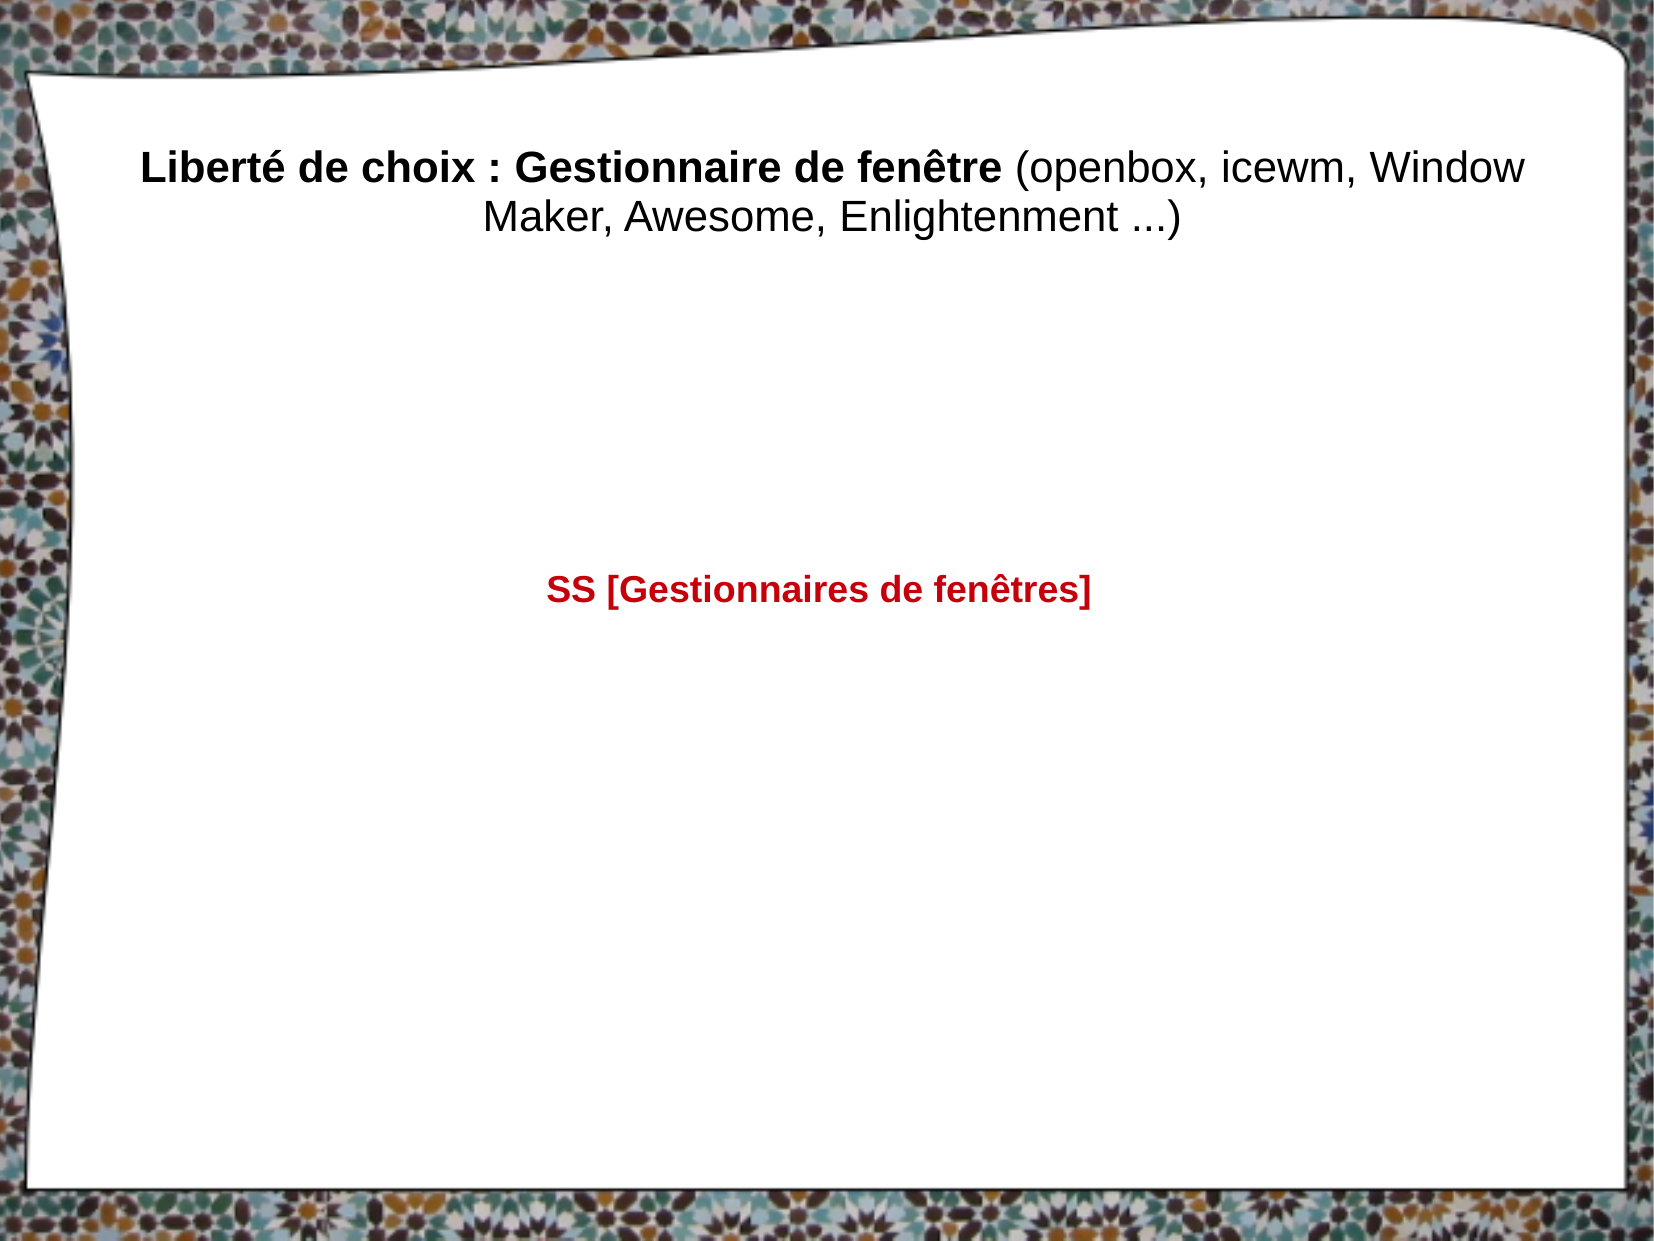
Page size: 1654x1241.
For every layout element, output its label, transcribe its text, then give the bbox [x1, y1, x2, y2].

picture [0, 0, 1654, 1241]
text_box SS [Gestionnaires de fenêtres] [531, 561, 1211, 618]
title Liberté de choix : Gestionnaire de fenêtre (openbox, icewm, Window Maker, Awesome, Enlightenment ...) [88, 118, 1577, 266]
